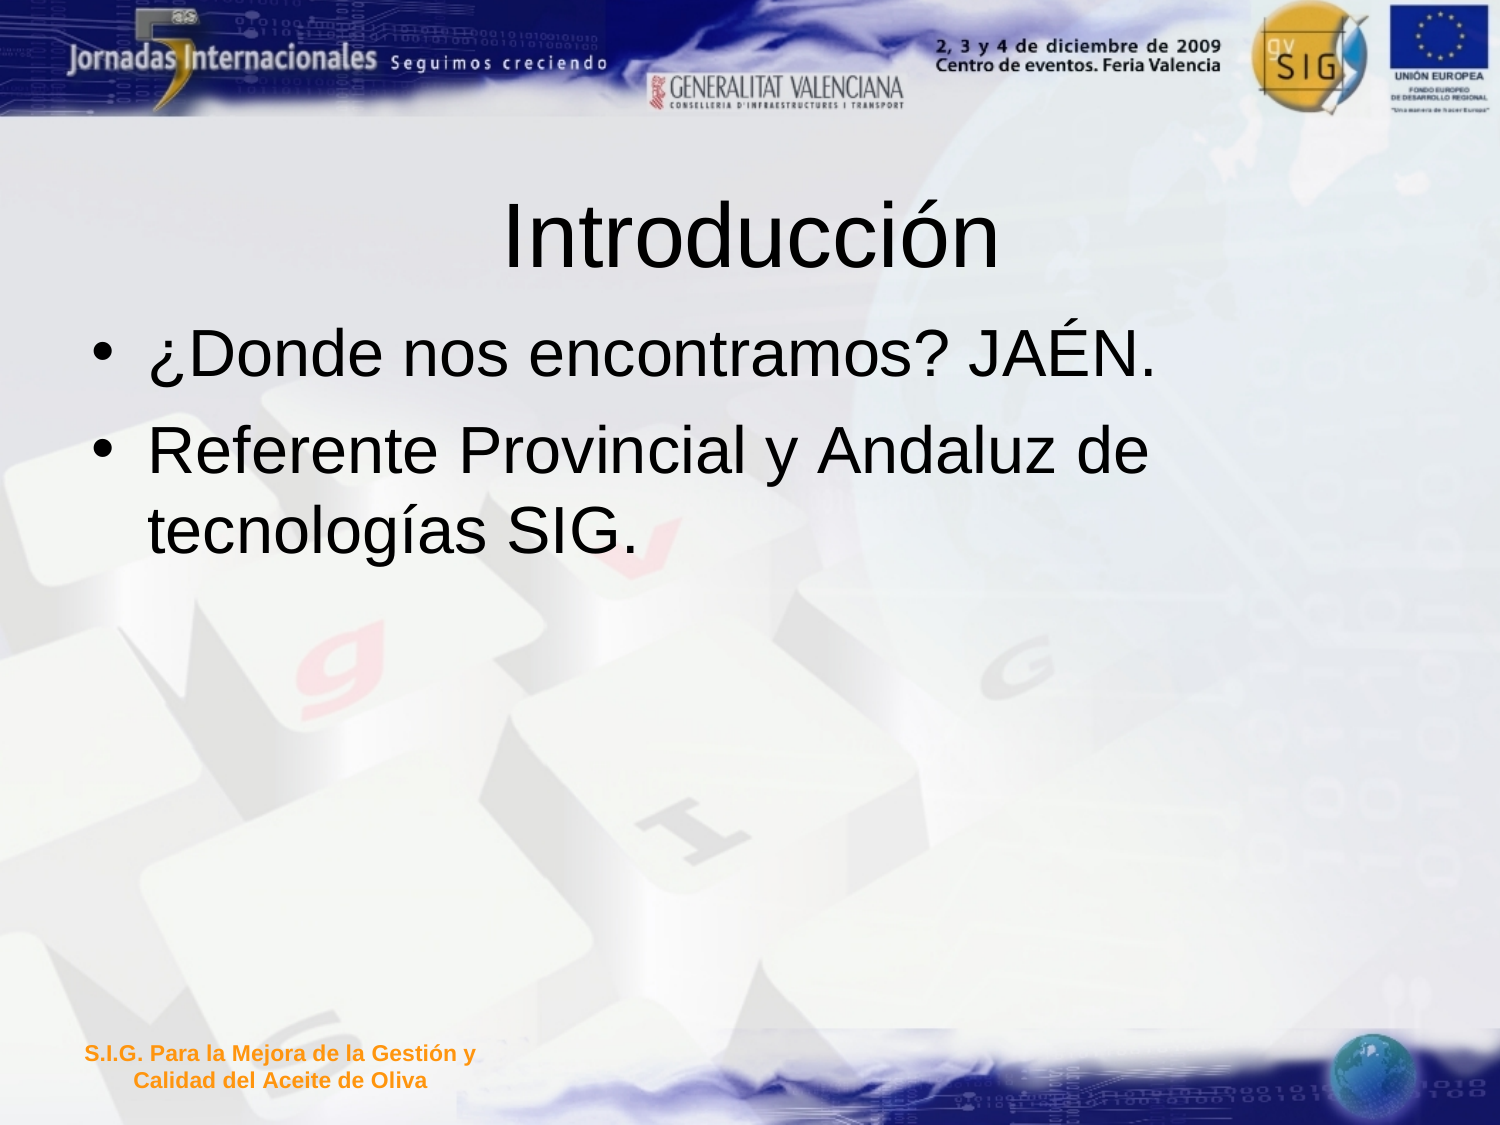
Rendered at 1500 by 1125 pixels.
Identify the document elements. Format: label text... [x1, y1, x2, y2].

title S.I.G. Para la Mejora de la Gestión y Calidad del Aceite de Oliva [59, 1003, 502, 1125]
title Introducción [76, 137, 1427, 302]
list ¿Donde nos encontramos? JAÉN. Referente Provincial y Andaluz de tecnologías SIG. [76, 302, 1427, 1061]
picture [0, 0, 1500, 1125]
